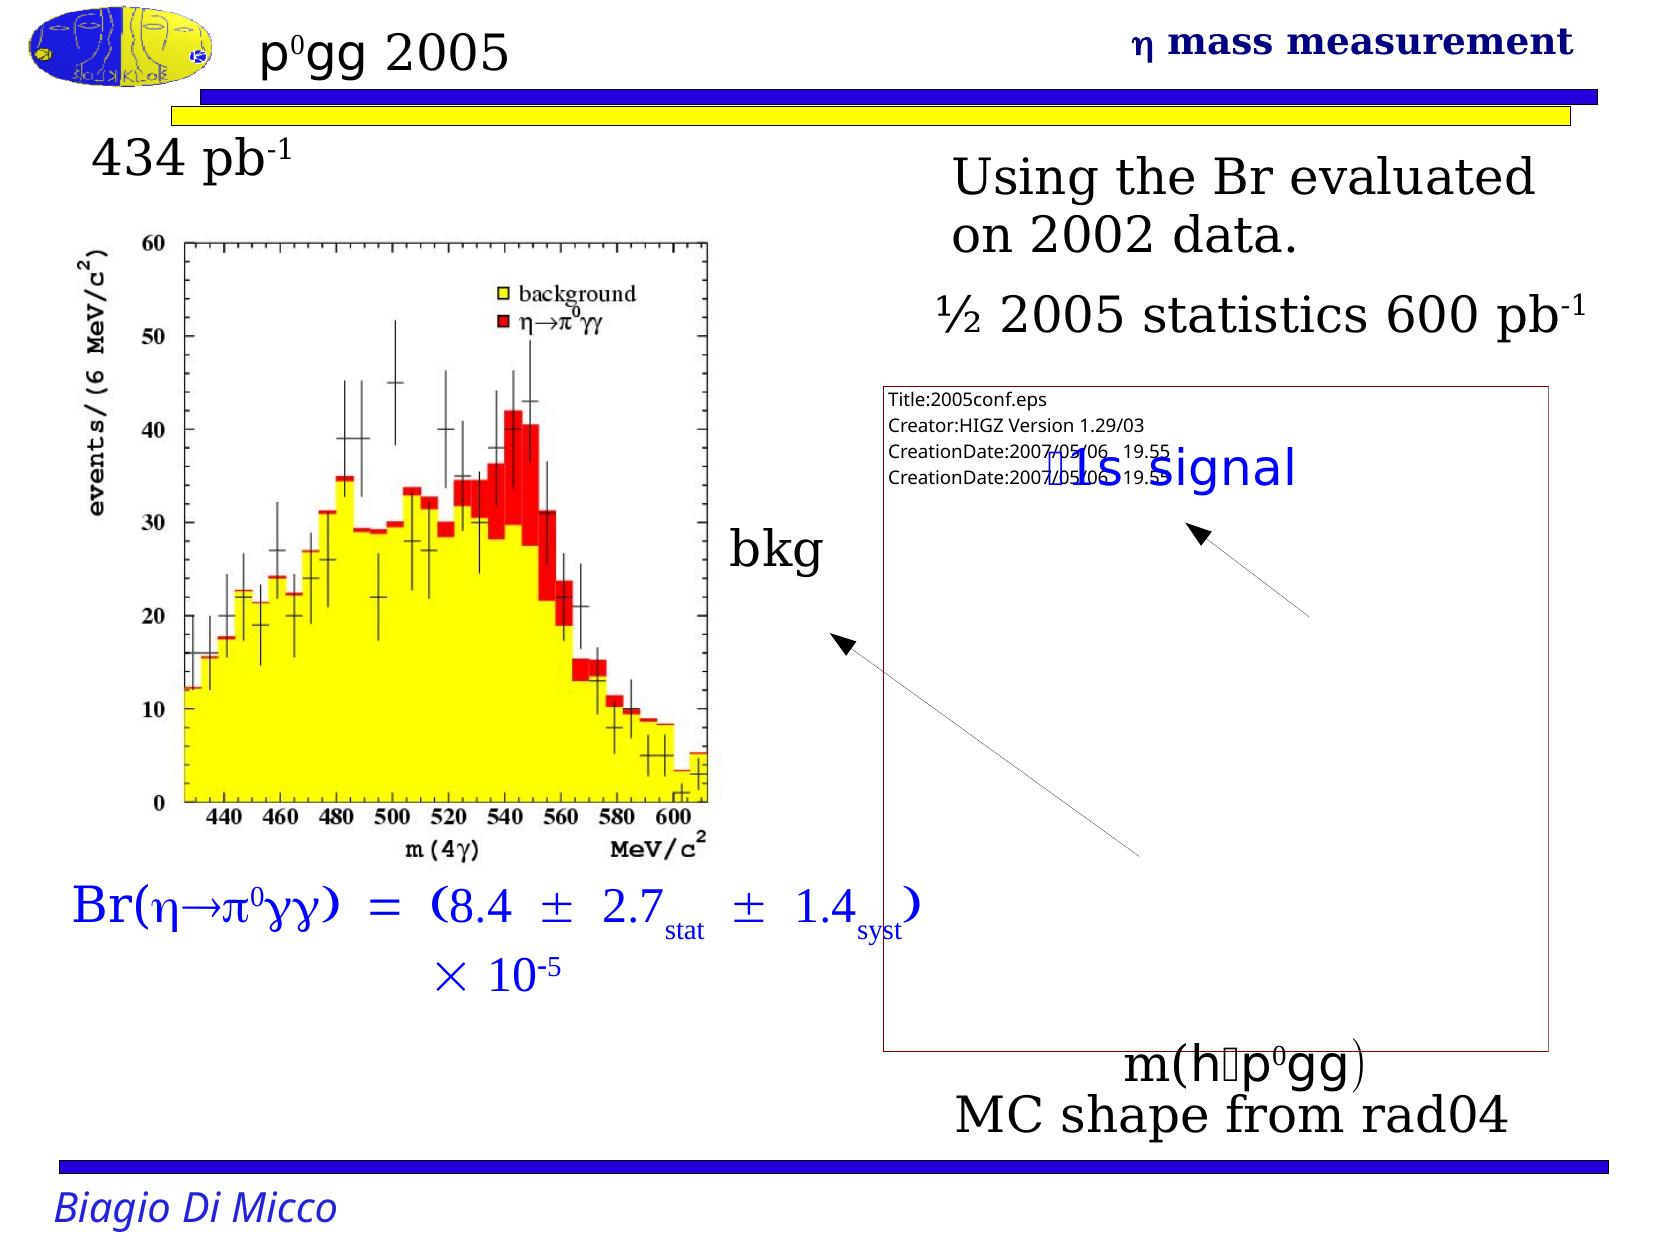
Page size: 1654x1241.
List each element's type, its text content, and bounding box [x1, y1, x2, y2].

text_box m(hp0gg) [1123, 1035, 1482, 1085]
picture [77, 227, 730, 866]
text_box Br(h®p0gg) = (8.4  2.7stat  1.4syst)  10-5 [52, 876, 941, 1015]
text_box p0gg 2005 [258, 24, 1083, 86]
text_box bkg [730, 519, 1024, 579]
text_box Using the Br evaluated on 2002 data. [950, 148, 1574, 265]
picture [20, 2, 220, 89]
text_box 434 pb-1 [91, 129, 520, 188]
picture [882, 385, 1549, 1052]
text_box ½ 2005 statistics 600 pb-1 [934, 285, 1654, 344]
text_box 1s signal [1047, 439, 1361, 501]
text_box MC shape from rad04 [955, 1085, 1654, 1145]
